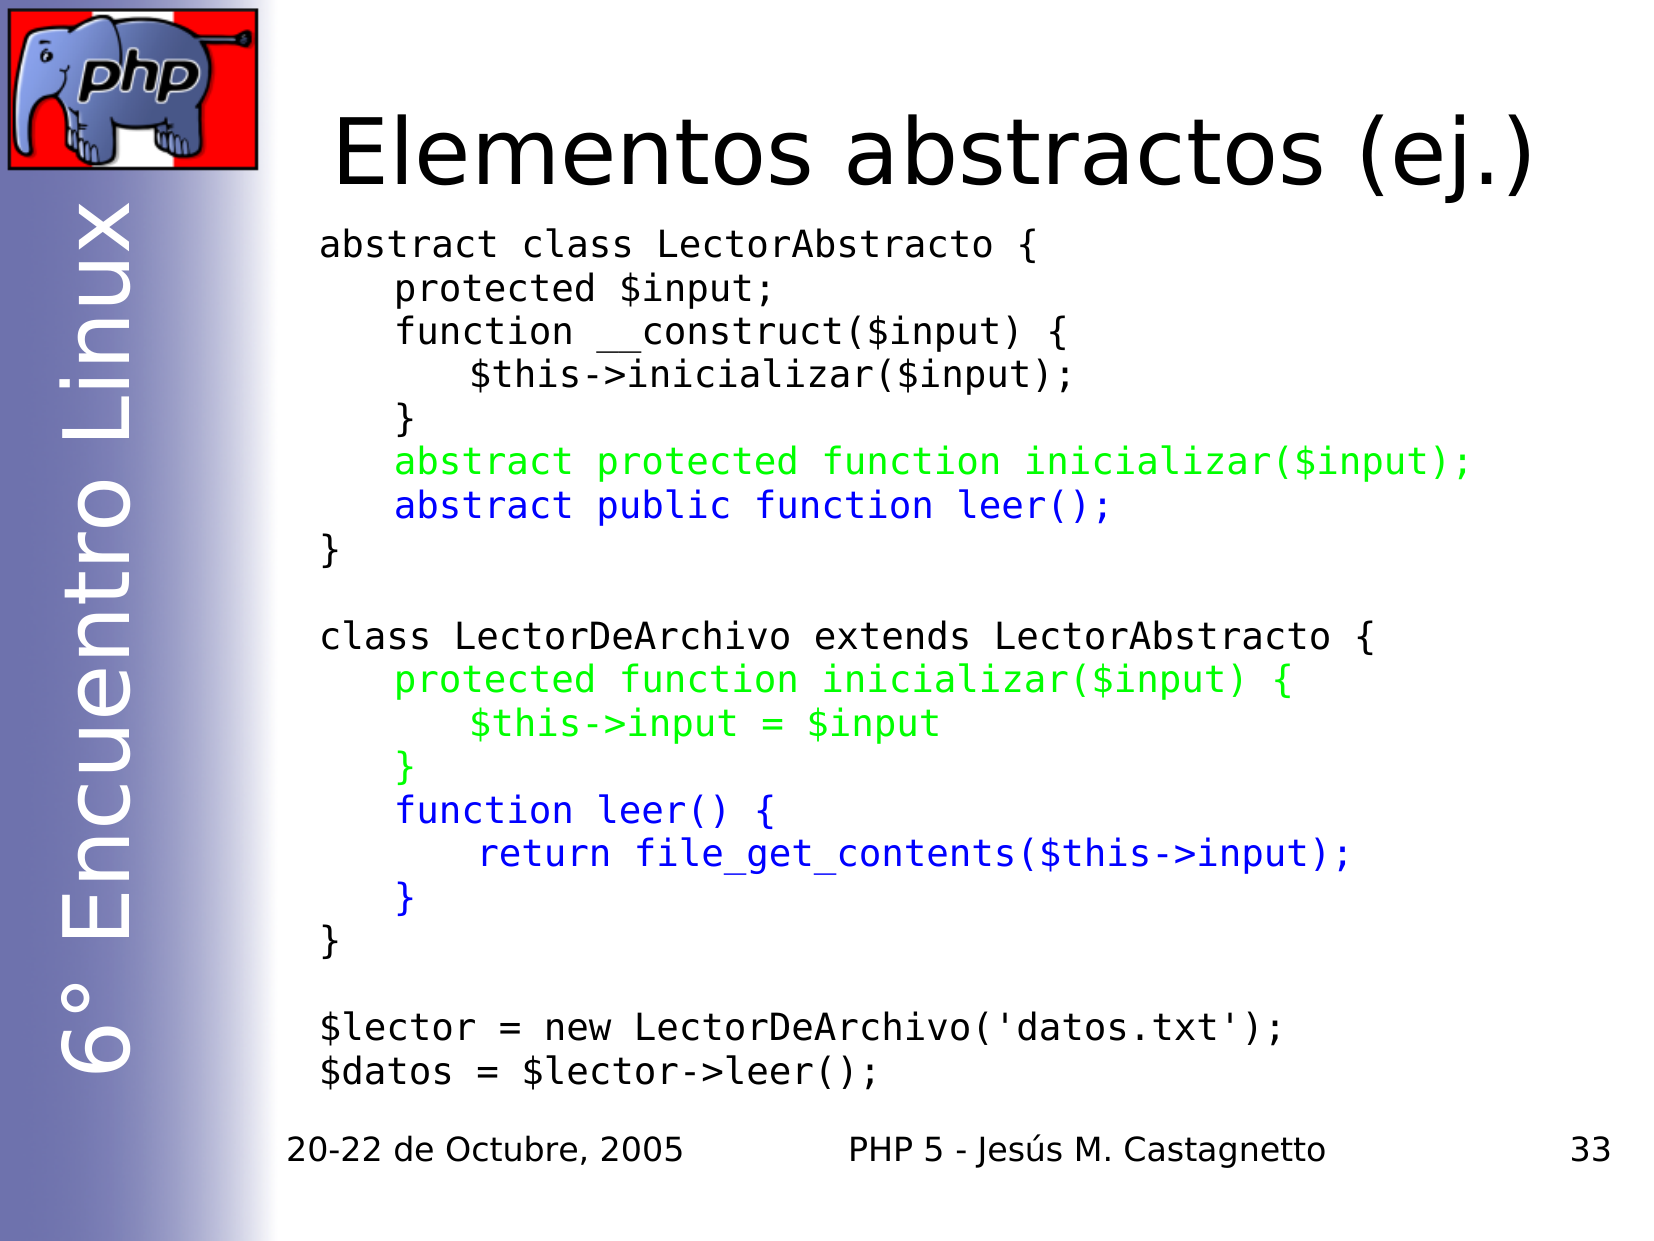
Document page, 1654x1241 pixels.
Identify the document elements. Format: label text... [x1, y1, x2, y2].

text_box abstract class LectorAbstracto { protected $input; function __construct($input) { $this->inicializar($input); } abstract protected function inicializar($input); abstract public function leer(); } class LectorDeArchivo extends LectorAbstracto { protected function inicializar($input) { $this->input = $input } function leer() { return file_get_contents($this->input); } } $lector = new LectorDeArchivo('datos.txt'); $datos = $lector->leer(); [304, 215, 1583, 1101]
picture [0, 0, 1654, 1241]
title Elementos abstractos (ej.) [300, 49, 1571, 257]
